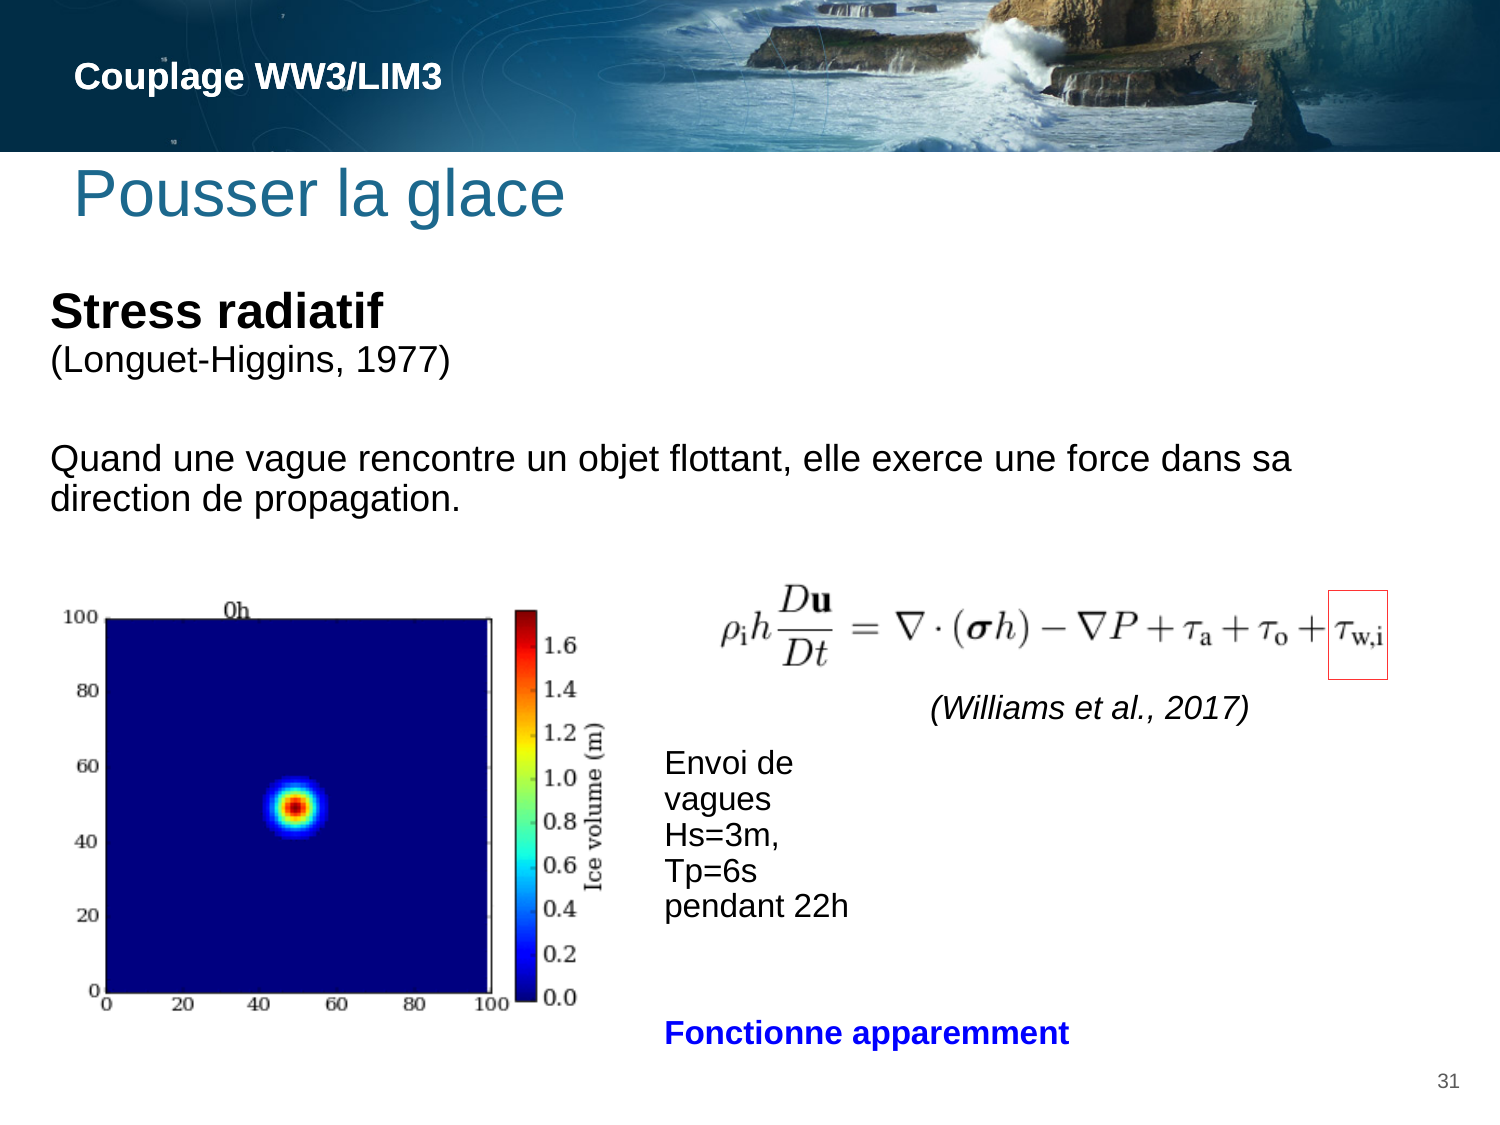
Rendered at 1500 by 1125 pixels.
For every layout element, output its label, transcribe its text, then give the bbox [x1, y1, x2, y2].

text_box Fonctionne apparemment [650, 1008, 1477, 1063]
picture [0, 0, 1500, 152]
text_box (Longuet-Higgins, 1977) [0, 332, 739, 414]
picture [1329, 591, 1387, 679]
title Pousser la glace [59, 102, 1418, 278]
text_box Quand une vague rencontre un objet flottant, elle exerce une force dans sa direction de propagation. [0, 431, 1437, 532]
text_box Envoi de vagues Hs=3m, Tp=6s pendant 22h [650, 738, 886, 937]
text_box (Williams et al., 2017) [915, 683, 1329, 739]
text_box Stress radiatif [0, 277, 1300, 431]
title Couplage WW3/LIM3 [59, 29, 798, 119]
picture [28, 560, 650, 1063]
picture [667, 560, 1388, 707]
